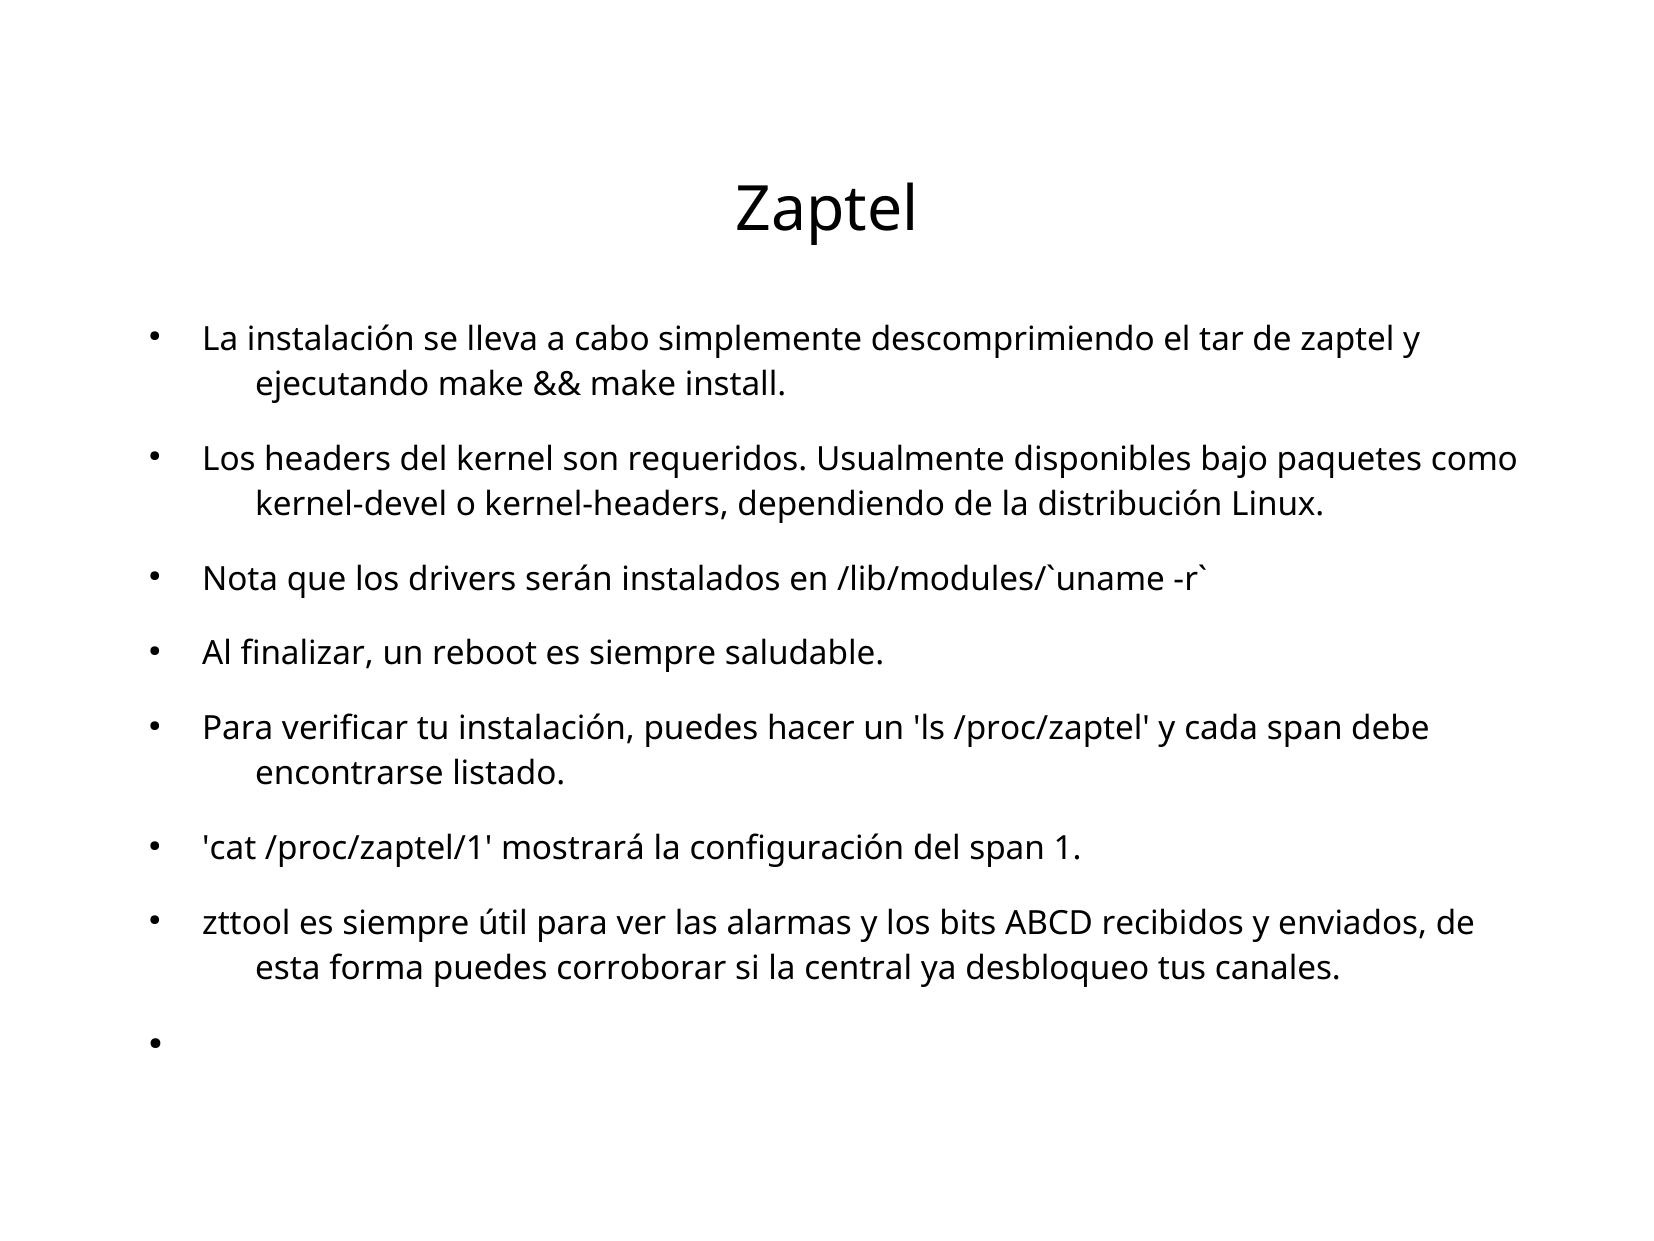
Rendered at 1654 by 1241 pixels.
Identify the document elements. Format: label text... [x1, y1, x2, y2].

list La instalación se lleva a cabo simplemente descomprimiendo el tar de zaptel y ejecutando make && make install. Los headers del kernel son requeridos. Usualmente disponibles bajo paquetes como kernel-devel o kernel-headers, dependiendo de la distribución Linux. Nota que los drivers serán instalados en /lib/modules/`uname -r` Al finalizar, un reboot es siempre saludable. Para verificar tu instalación, puedes hacer un 'ls /proc/zaptel' y cada span debe encontrarse listado. 'cat /proc/zaptel/1' mostrará la configuración del span 1. zttool es siempre útil para ver las alarmas y los bits ABCD recibidos y enviados, de esta forma puedes corroborar si la central ya desbloqueo tus canales. [113, 314, 1526, 1122]
title Zaptel [121, 102, 1534, 311]
